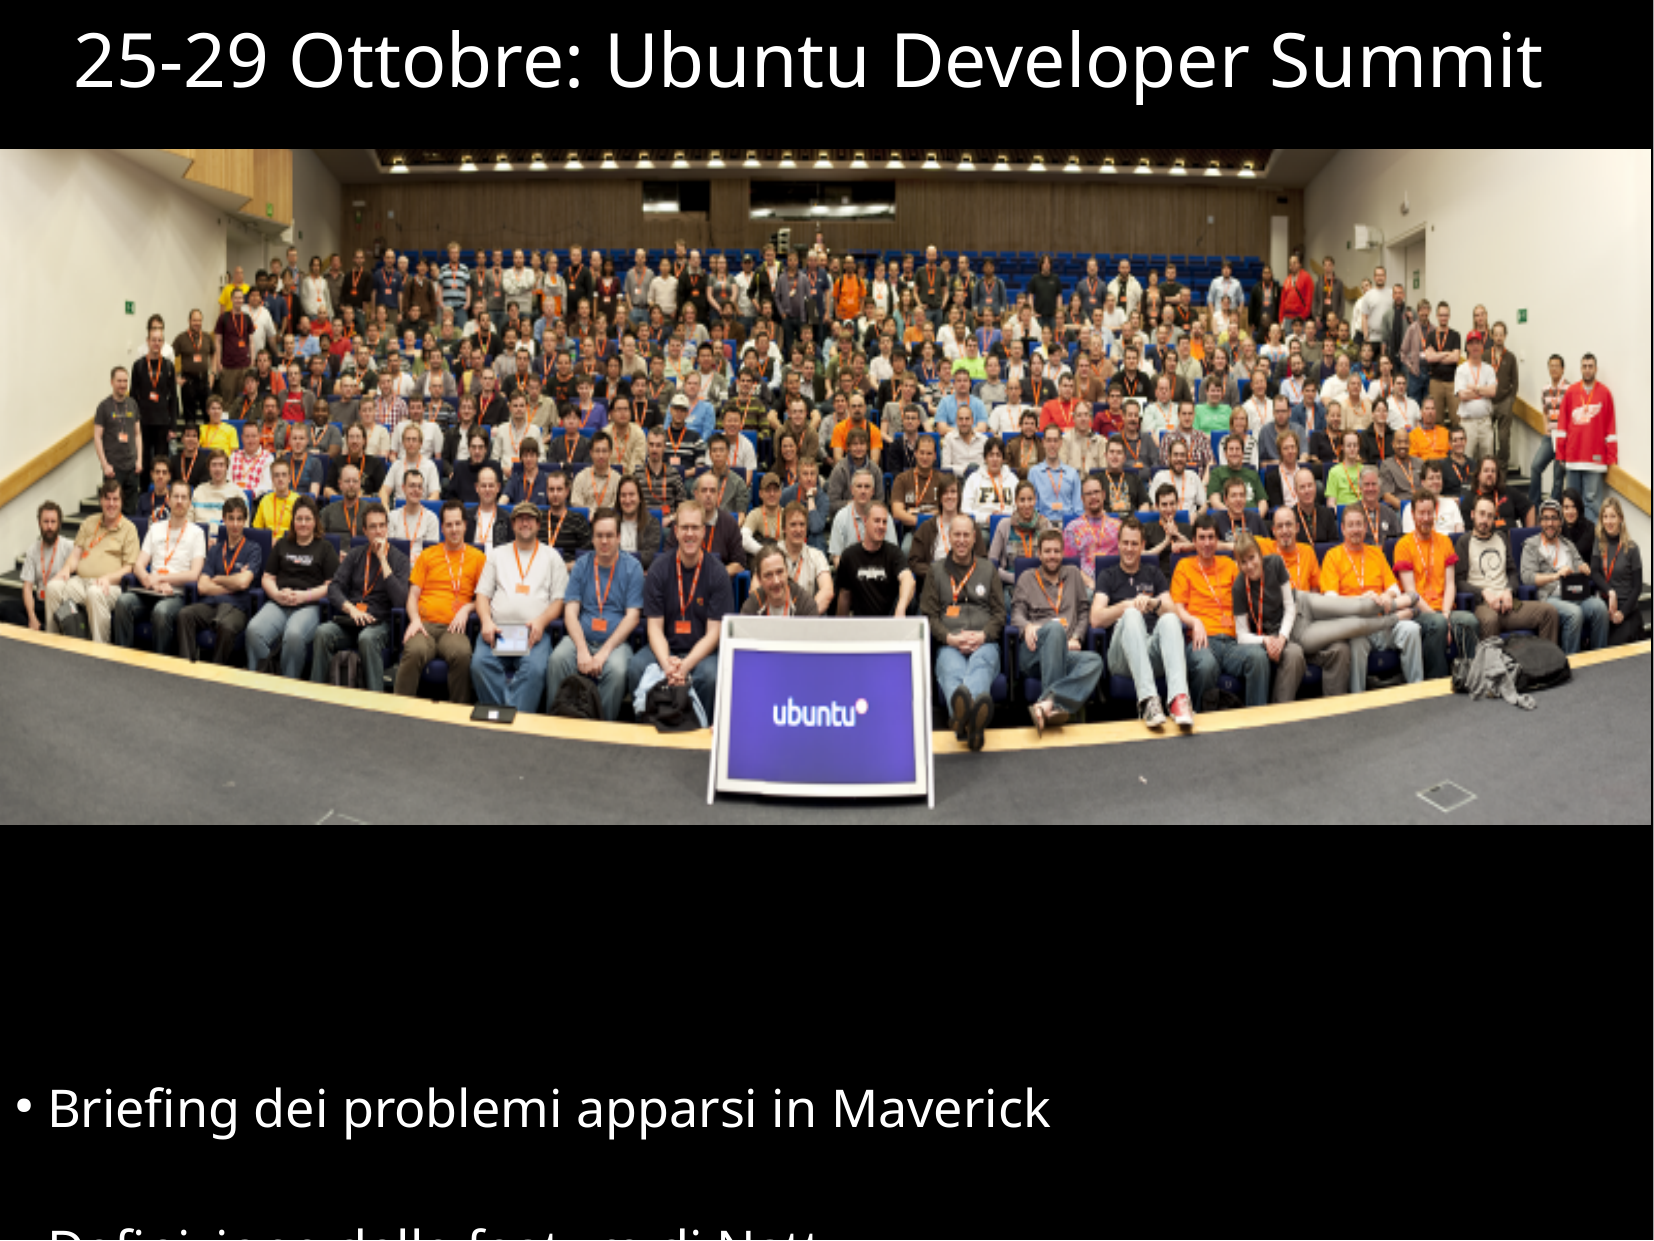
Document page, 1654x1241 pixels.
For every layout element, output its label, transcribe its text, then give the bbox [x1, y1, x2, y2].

text_box 25-29 Ottobre: Ubuntu Developer Summit Briefing dei problemi apparsi in Maverick Definizione delle feature di Natty Un'ottima scusa per bere qualche birra con vecchi e nuovi amici. :) [0, 0, 1654, 1241]
